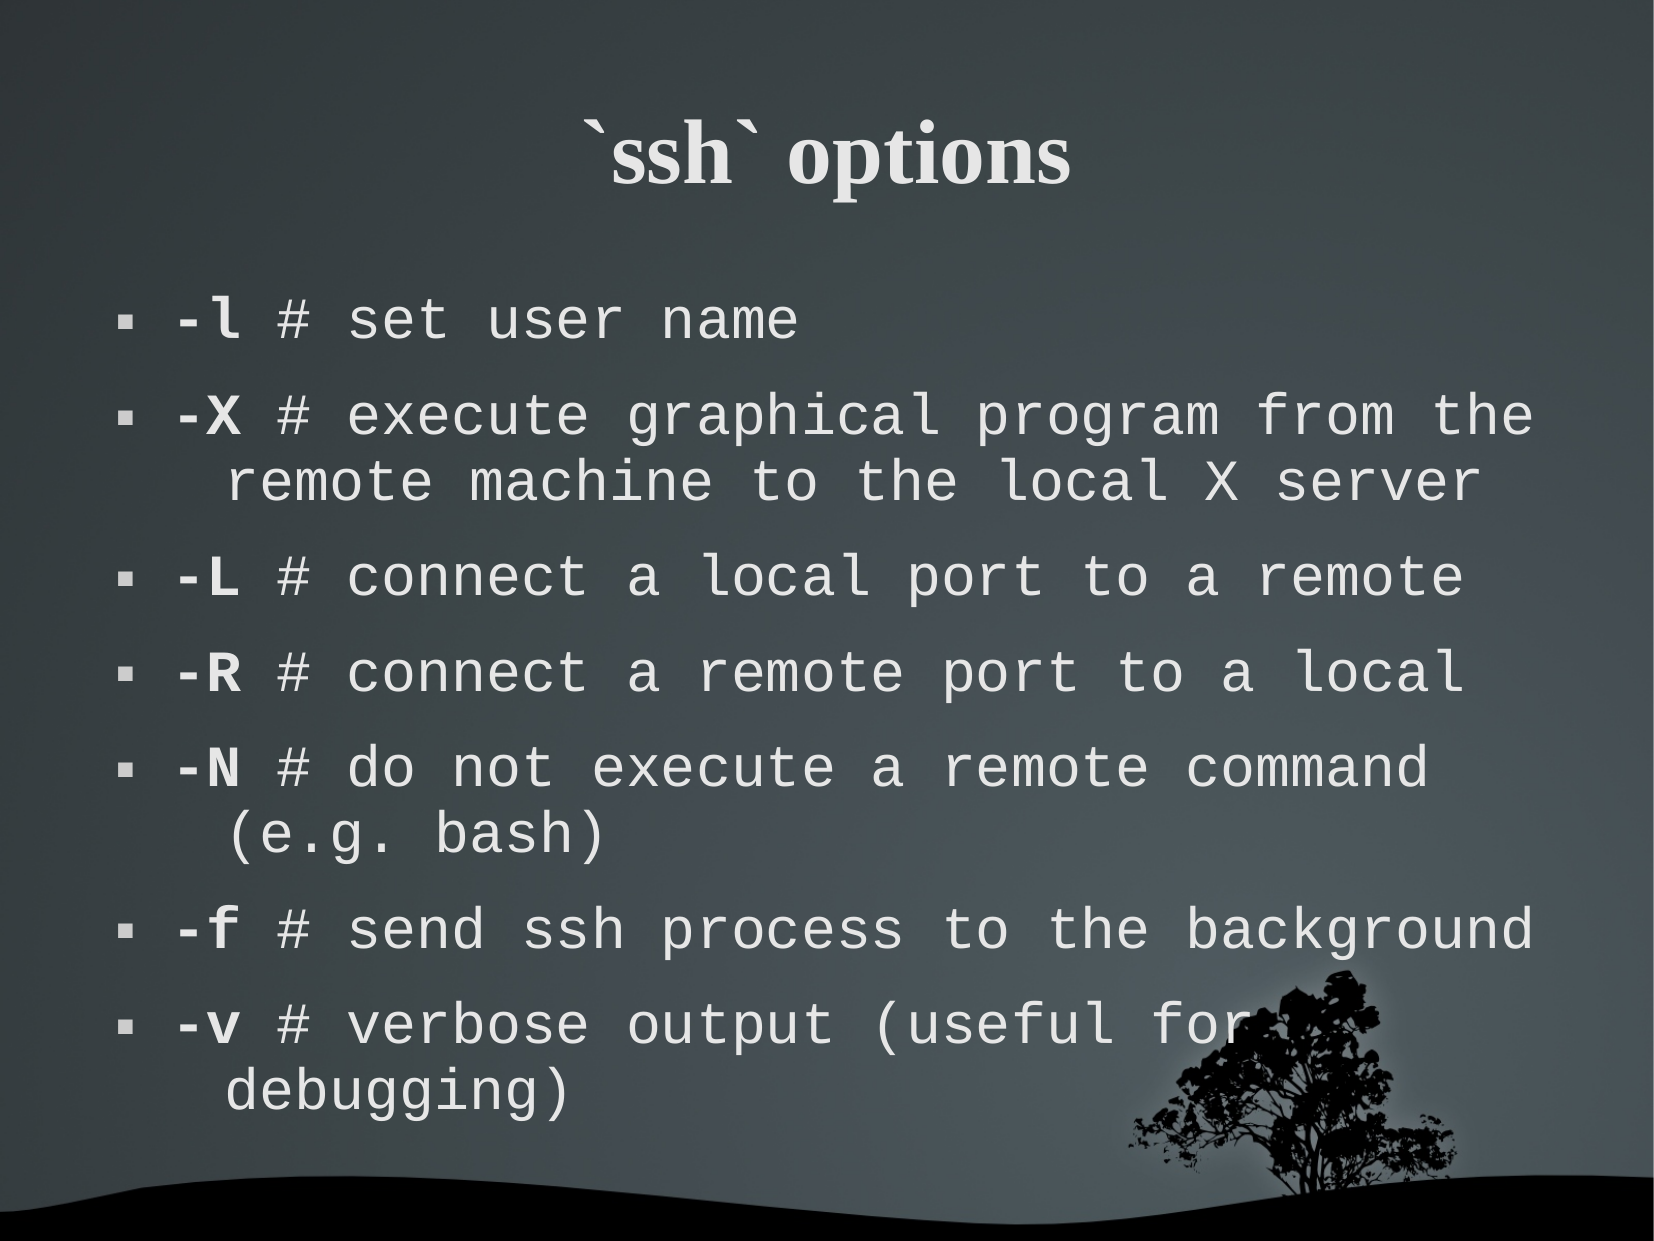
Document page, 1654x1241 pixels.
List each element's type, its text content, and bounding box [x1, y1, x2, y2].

title `ssh` options [82, 49, 1571, 257]
picture [0, 0, 1654, 1241]
list -l # set user name -Χ # execute graphical program from the remote machine to the local X server -L # connect a local port to a remote -R # connect a remote port to a local -Ν # do not execute a remote command (e.g. bash) -f # send ssh process to the background -v # verbose output (useful for debugging) [82, 290, 1571, 1141]
